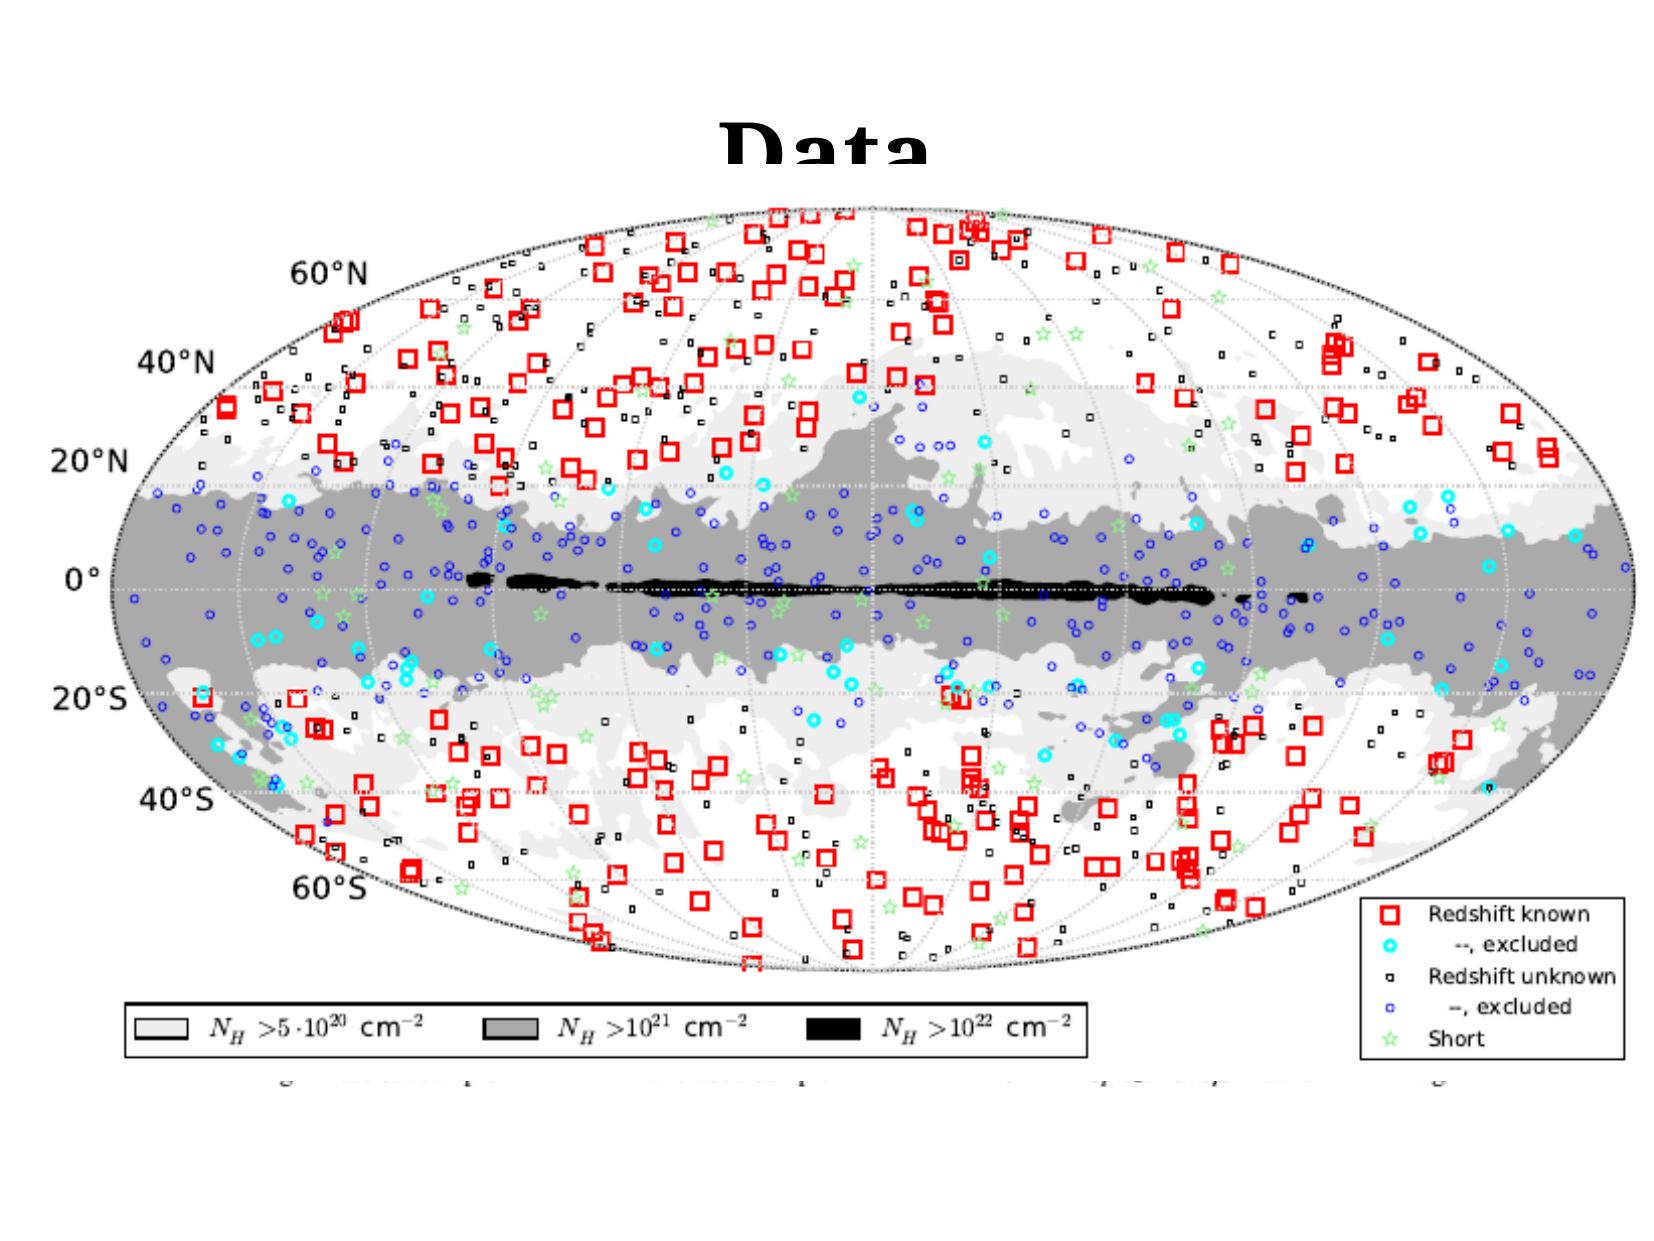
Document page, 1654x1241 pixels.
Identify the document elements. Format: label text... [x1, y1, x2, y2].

title Data [82, 49, 1571, 164]
picture [4, 164, 1654, 1111]
